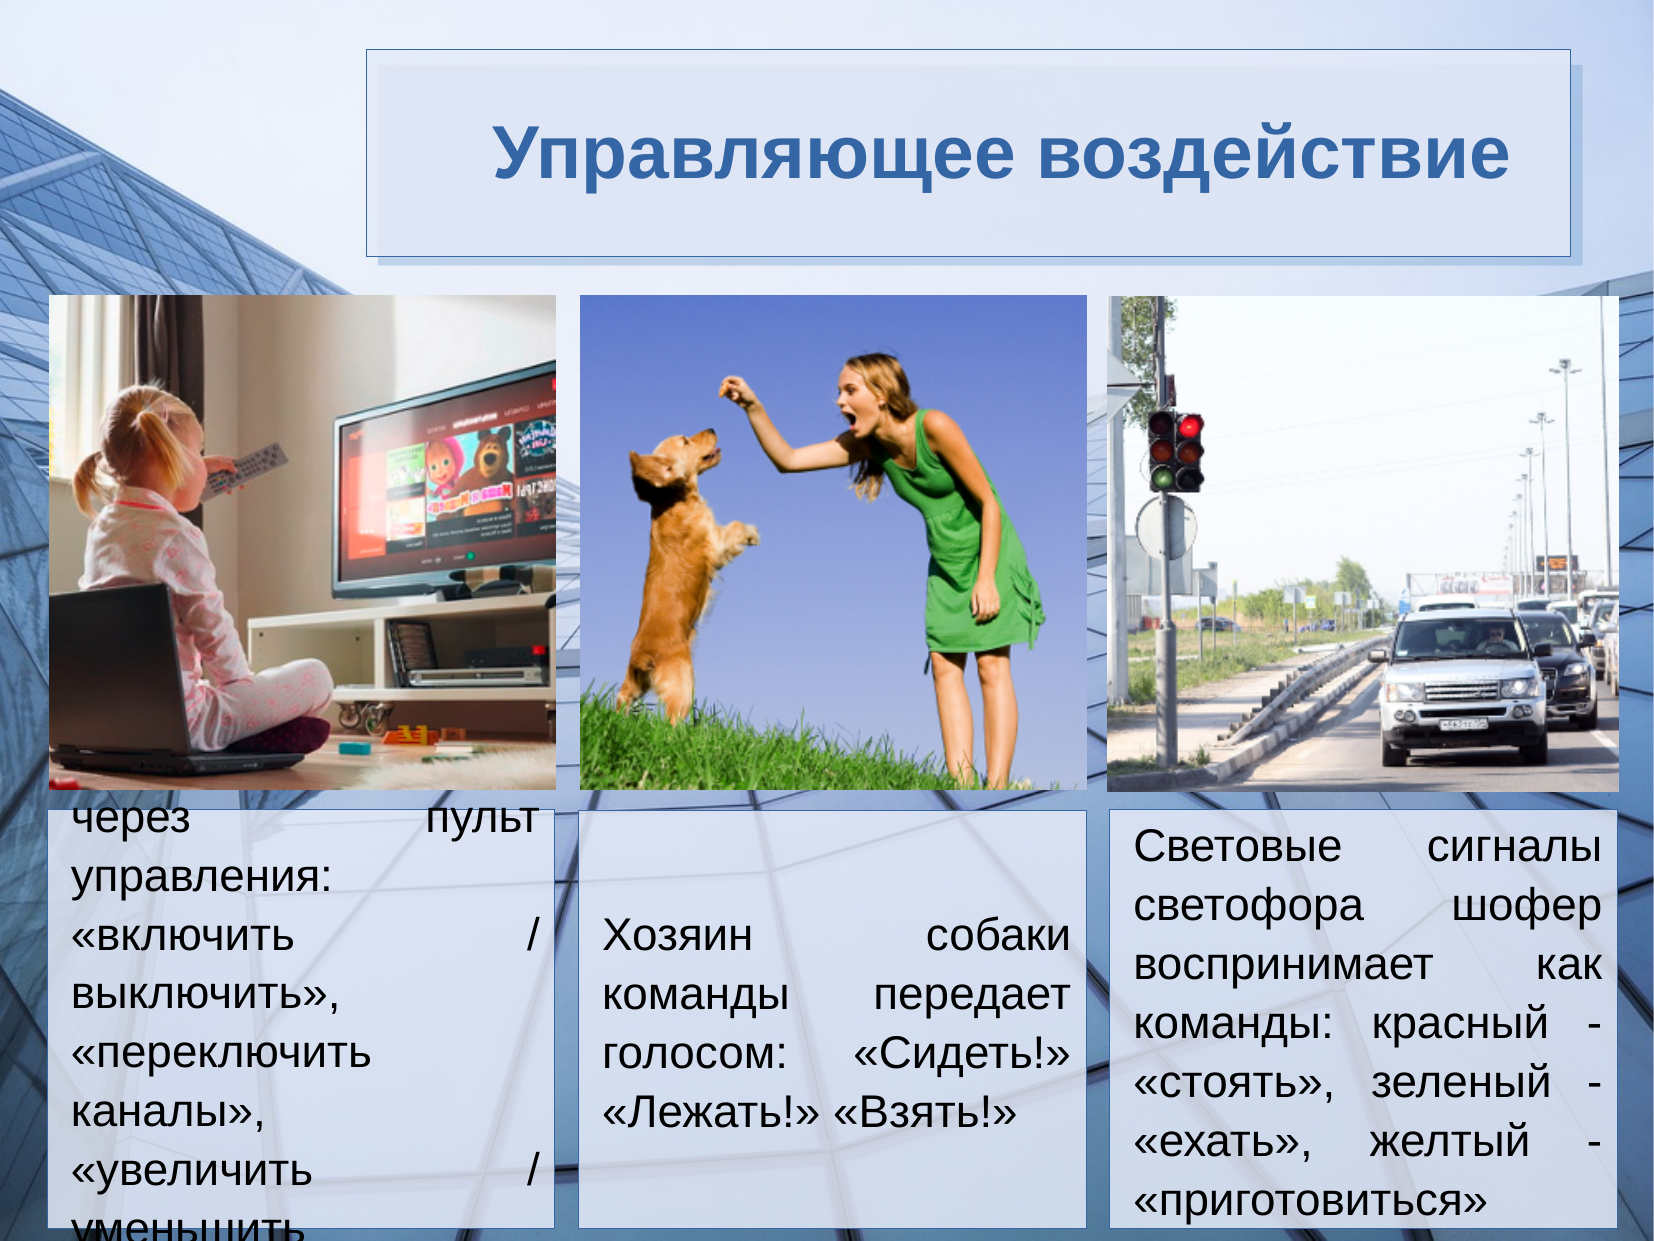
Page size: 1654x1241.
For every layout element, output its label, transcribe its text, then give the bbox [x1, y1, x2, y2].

picture [120, 1229, 128, 1241]
picture [171, 1229, 178, 1241]
text_box Команды передаются через пульт управления: «включить / выключить», «переключить каналы», «увеличить / уменьшить громкость» [47, 809, 555, 1229]
picture [85, 1229, 95, 1241]
picture [99, 1229, 105, 1241]
picture [245, 1229, 254, 1241]
picture [111, 1229, 116, 1241]
text_box [377, 64, 1583, 266]
text_box Световые сигналы светофора шофер воспринимает как команды: красный - «стоять», зеленый - «ехать», желтый - «приготовиться» [1109, 809, 1618, 1229]
picture [130, 1229, 152, 1241]
picture [257, 1229, 269, 1241]
picture [274, 1229, 285, 1241]
title Управляющее воздействие [366, 49, 1571, 257]
picture [232, 1229, 238, 1241]
picture [0, 0, 1654, 1241]
picture [156, 1233, 167, 1241]
picture [242, 1229, 247, 1238]
picture [78, 1229, 85, 1239]
picture [182, 1233, 193, 1241]
picture [105, 1229, 111, 1239]
picture [289, 1233, 300, 1241]
picture [182, 1229, 201, 1241]
text_box Хозяин собаки команды передает голосом: «Сидеть!» «Лежать!» «Взять!» [578, 810, 1087, 1229]
picture [218, 1229, 228, 1241]
picture [205, 1229, 214, 1241]
